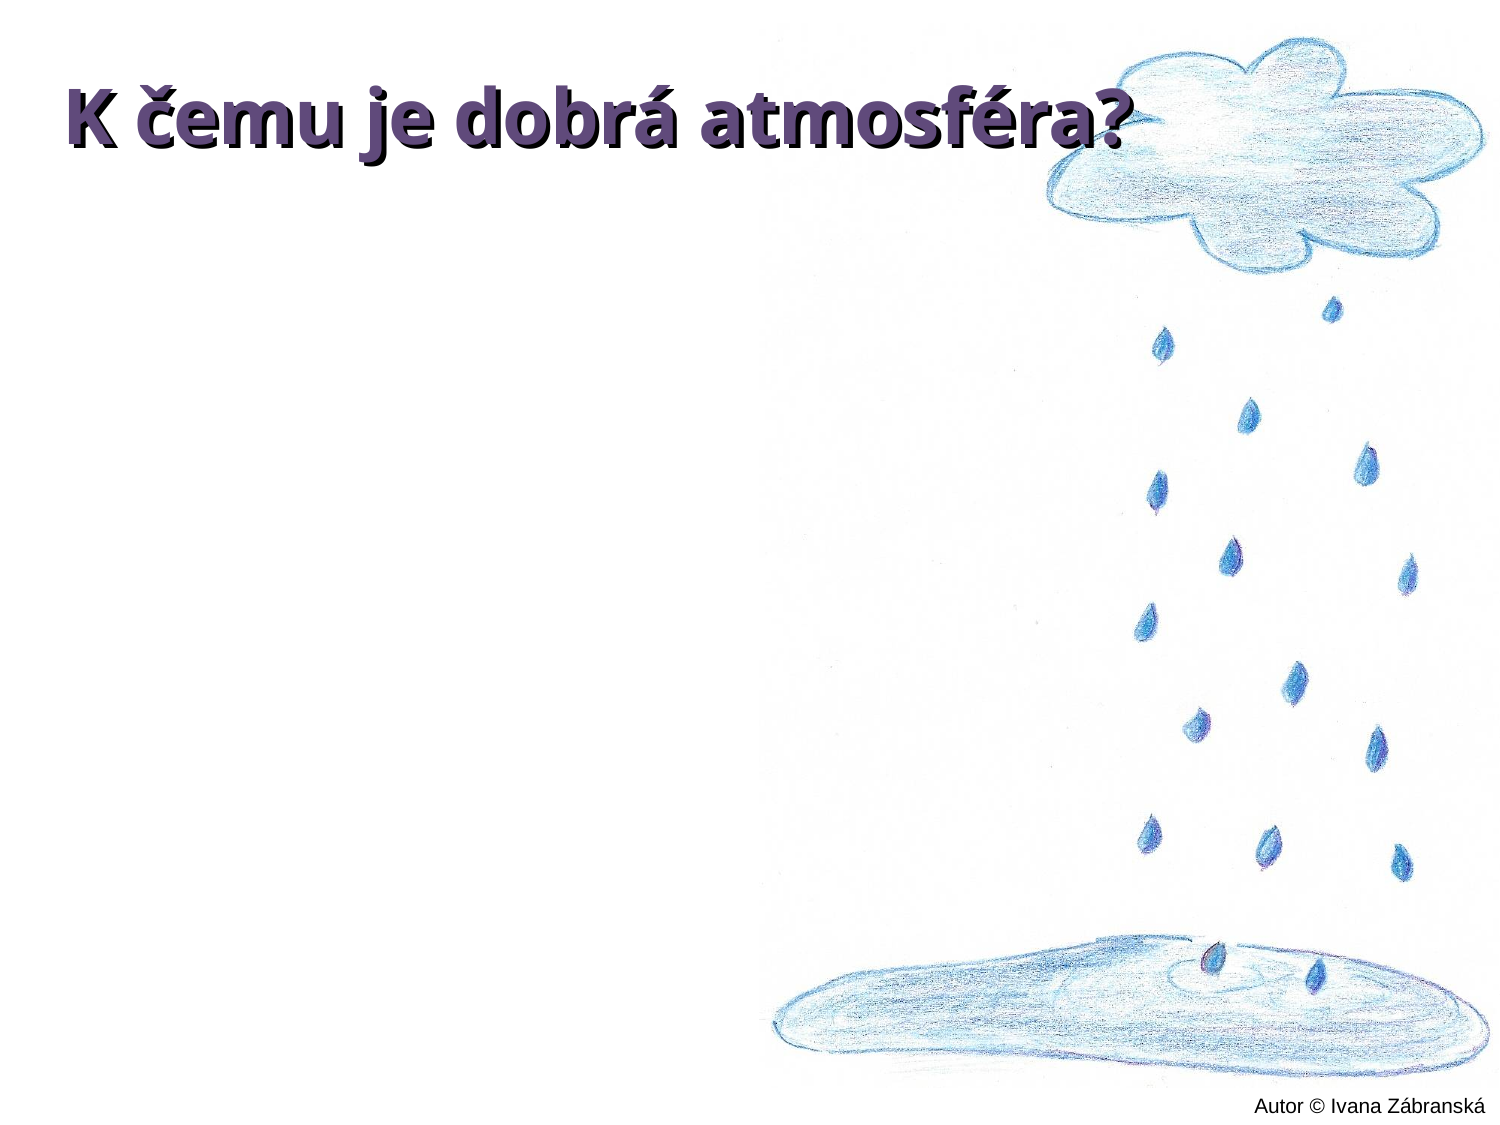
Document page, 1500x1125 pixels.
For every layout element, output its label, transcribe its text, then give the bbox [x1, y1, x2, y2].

text_box Autor © Ivana Zábranská [1239, 1084, 1500, 1125]
title K čemu je dobrá atmosféra? [47, 24, 1240, 203]
picture [759, 23, 1500, 1088]
